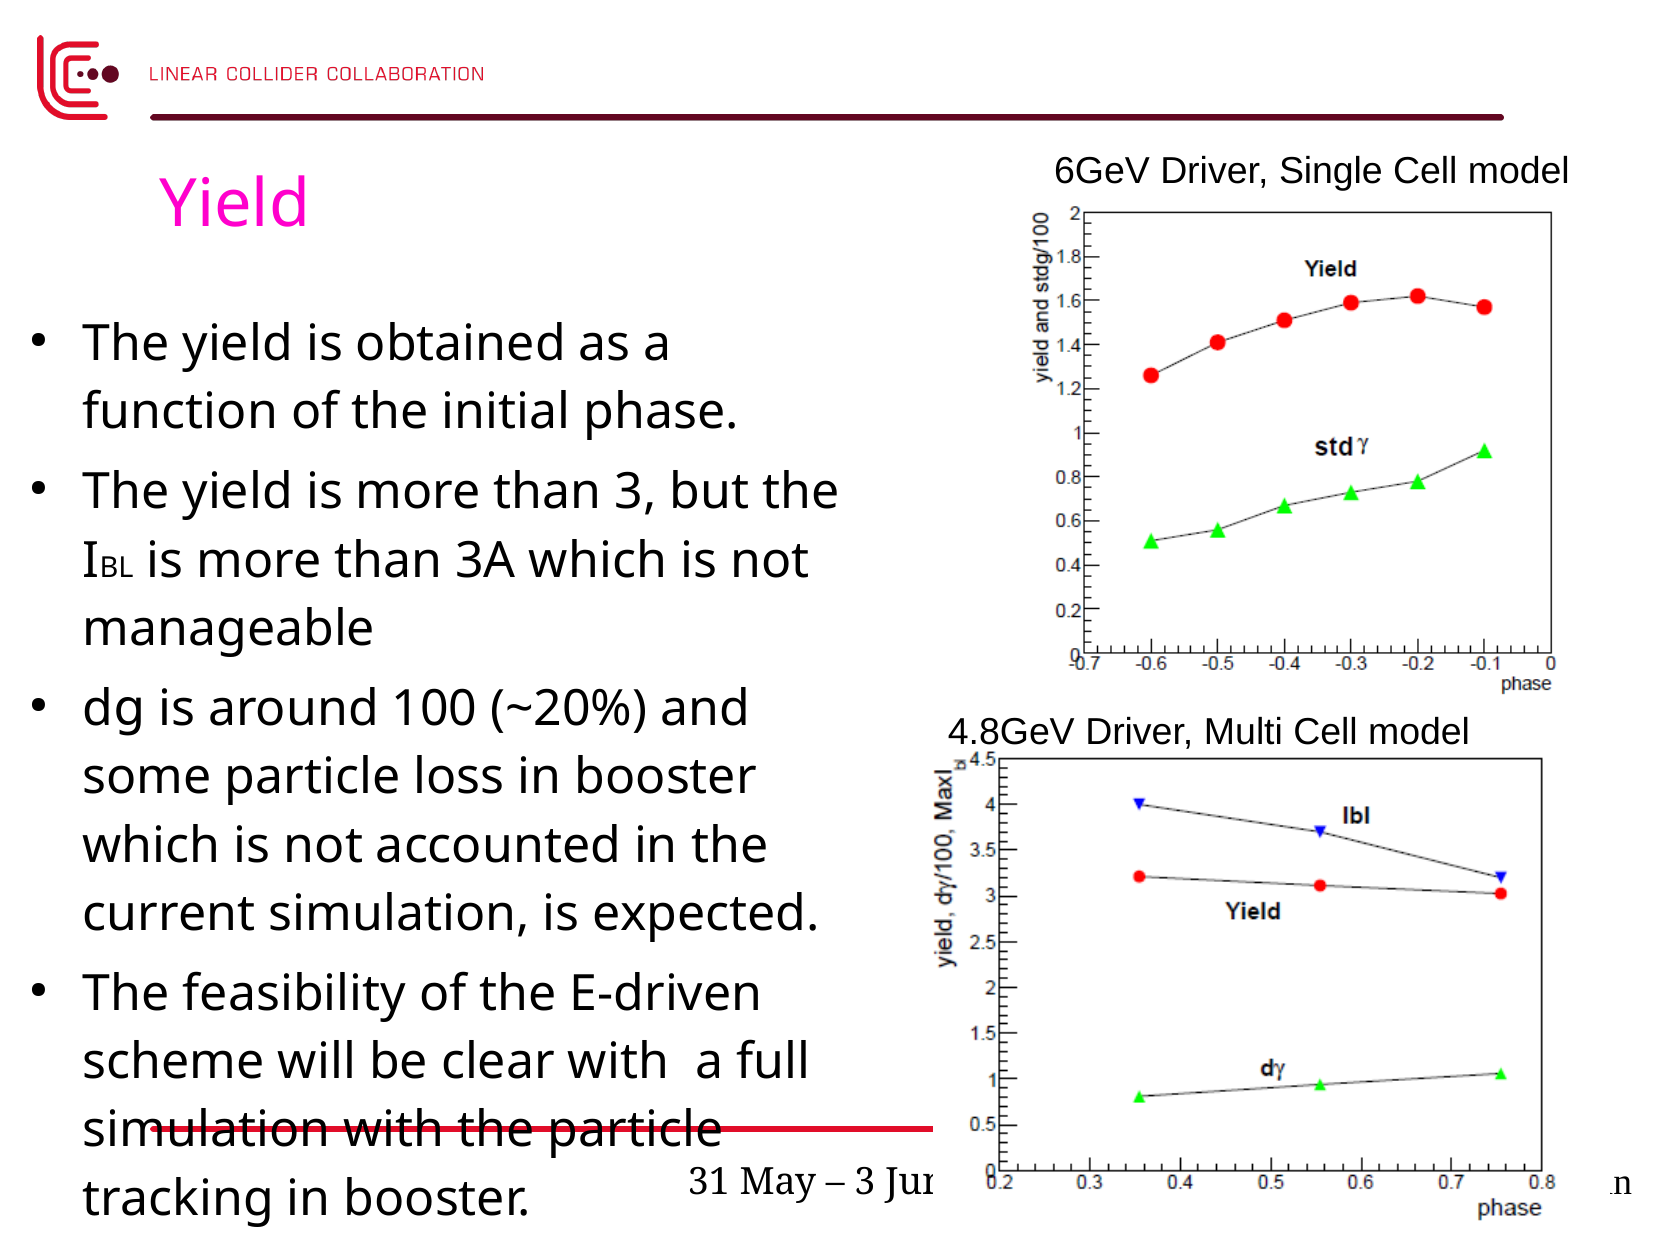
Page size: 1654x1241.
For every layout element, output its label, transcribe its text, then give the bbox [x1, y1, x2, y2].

picture [513, 1122, 527, 1130]
list The yield is obtained as a function of the initial phase. The yield is more than 3, but the IBL is more than 3A which is not manageable dg is around 100 (~20%) and some particle loss in booster which is not accounted in the current simulation, is expected. The feasibility of the E-driven scheme will be clear with a full simulation with the particle tracking in booster. [11, 307, 851, 1005]
picture [37, 35, 483, 307]
title Yield [159, 82, 1548, 319]
text_box 6GeV Driver, Single Cell model [1039, 141, 1654, 360]
picture [150, 1122, 157, 1132]
picture [308, 1122, 322, 1132]
picture [702, 1122, 716, 1130]
picture [422, 1122, 436, 1132]
picture [556, 1122, 570, 1132]
picture [276, 1122, 292, 1132]
picture [150, 158, 1610, 1222]
text_box 4.8GeV Driver, Multi Cell model [933, 703, 1571, 922]
picture [484, 1122, 498, 1132]
